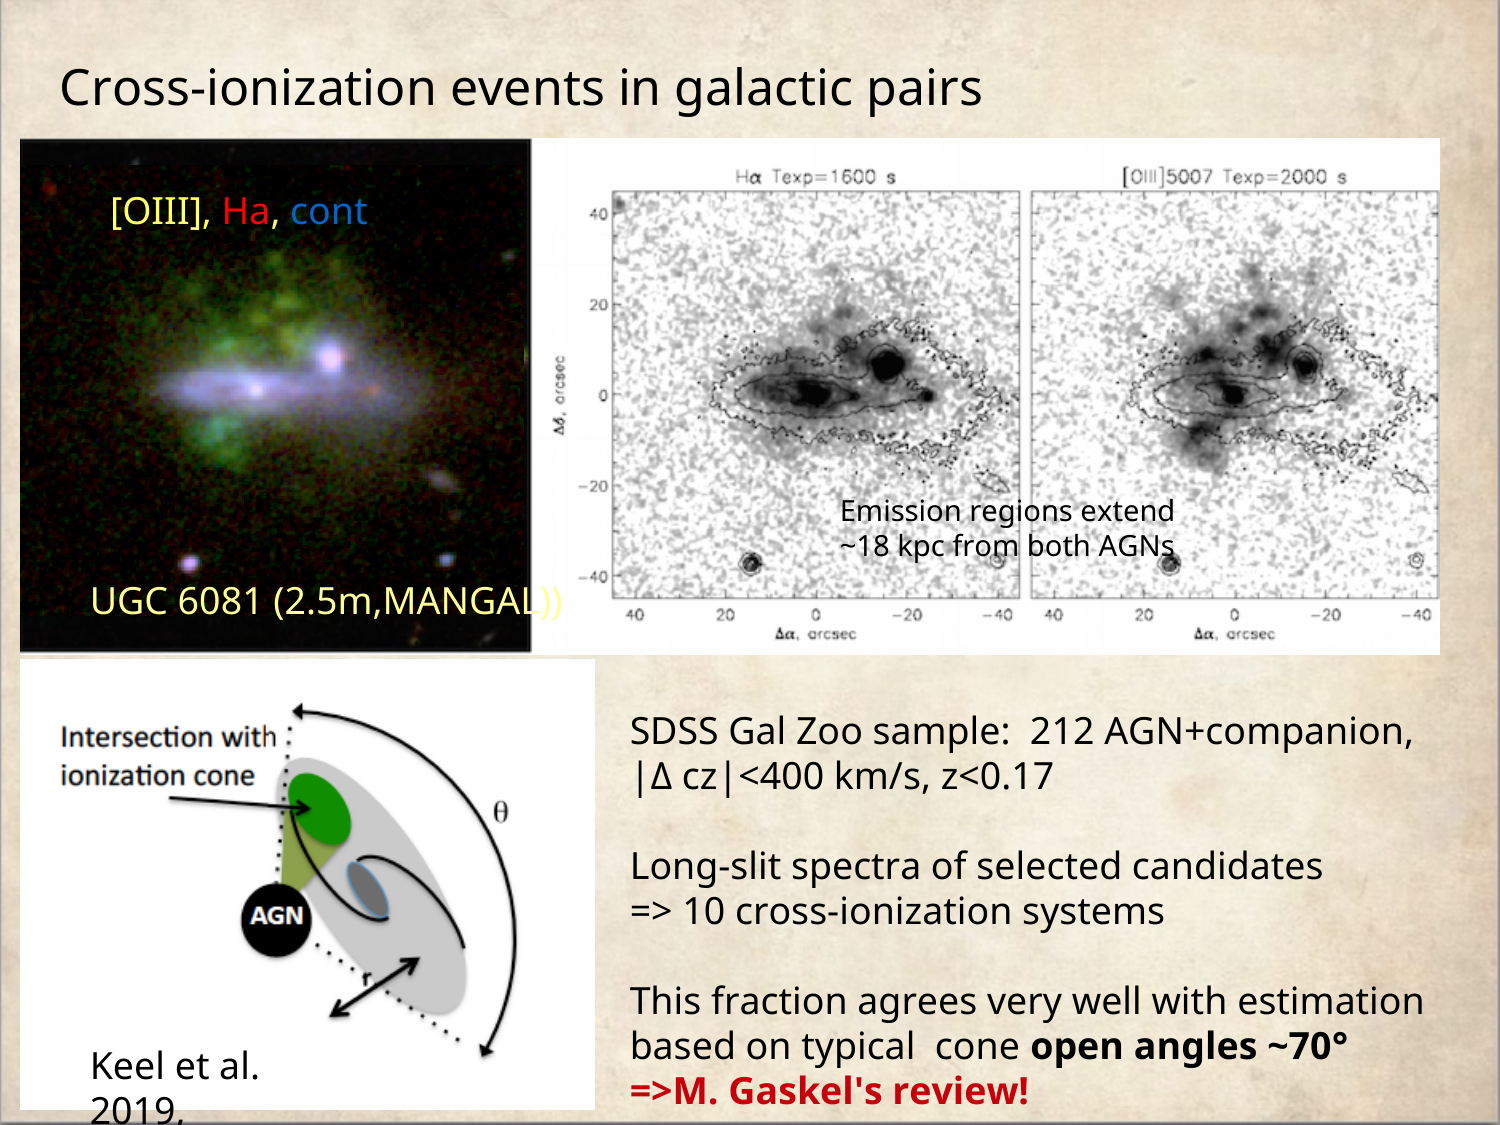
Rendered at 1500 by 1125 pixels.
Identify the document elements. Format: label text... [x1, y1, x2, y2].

text_box SDSS Gal Zoo sample: 212 AGN+companion, |Δ cz|<400 km/s, z<0.17 Long-slit spectra of selected candidates => 10 cross-ionization systems This fraction agrees very well with estimation based on typical cone open angles ~70° =>M. Gaskel's review! [615, 654, 1356, 1125]
text_box [OIII], Ha, cont [56, 179, 292, 233]
text_box UGC 6081 (2.5m,MANGAL)) [75, 570, 586, 655]
text_box Keel et al. 2019, [75, 1035, 375, 1095]
title Cross-ionization events in galaсtic pairs [59, 45, 1415, 126]
text_box UGC 6081 [65, 160, 292, 165]
picture [0, 0, 1500, 1125]
text_box Emission regions extend ~18 kpc from both AGNs [825, 485, 1183, 571]
